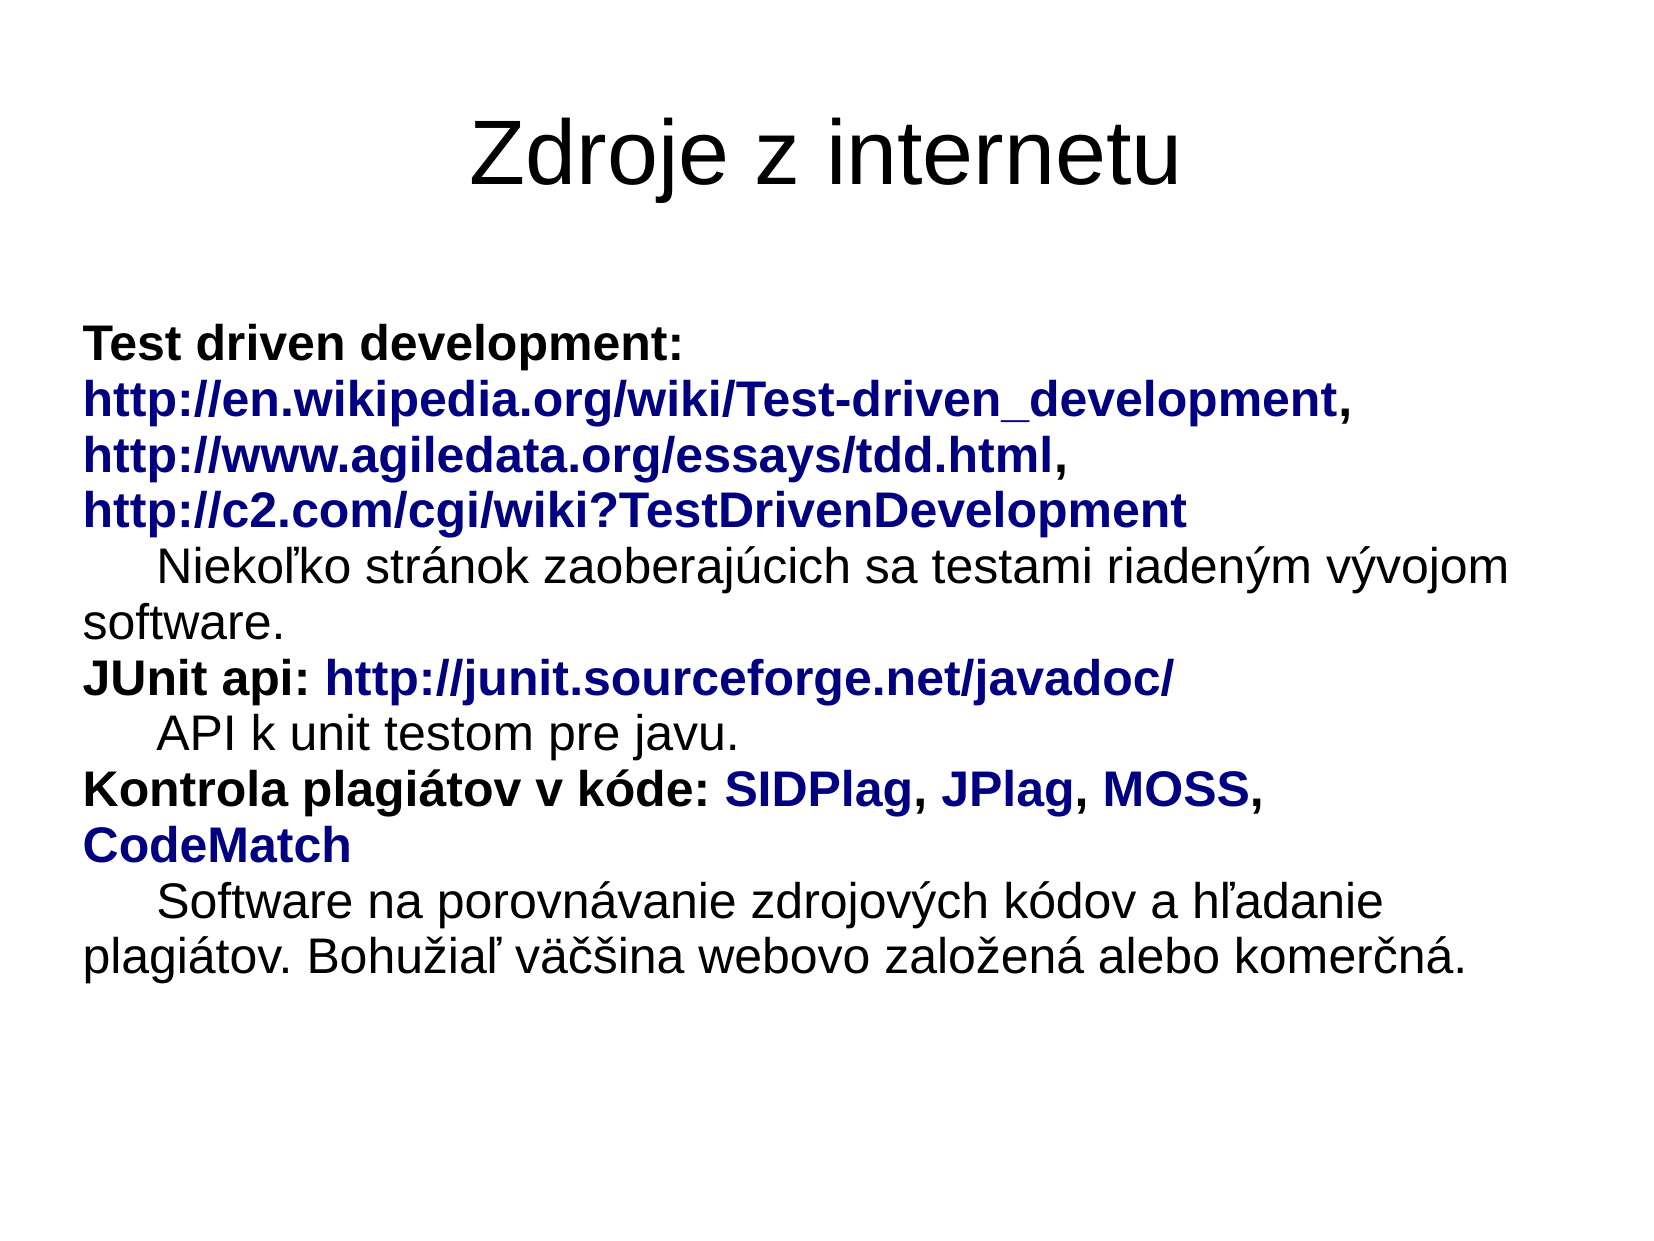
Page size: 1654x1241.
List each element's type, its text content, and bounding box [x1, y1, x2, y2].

title Zdroje z internetu [82, 49, 1571, 257]
subtitle Test driven development: http://en.wikipedia.org/wiki/Test-driven_development, http://www.agiledata.org/essays/tdd.html, http://c2.com/cgi/wiki?TestDrivenDevelopment Niekoľko stránok zaoberajúcich sa testami riadeným vývojom software. JUnit api: http://junit.sourceforge.net/javadoc/ API k unit testom pre javu. Kontrola plagiátov v kóde: SIDPlag, JPlag, MOSS, CodeMatch Software na porovnávanie zdrojových kódov a hľadanie plagiátov. Bohužiaľ väčšina webovo založená alebo komerčná. [82, 290, 1538, 1010]
